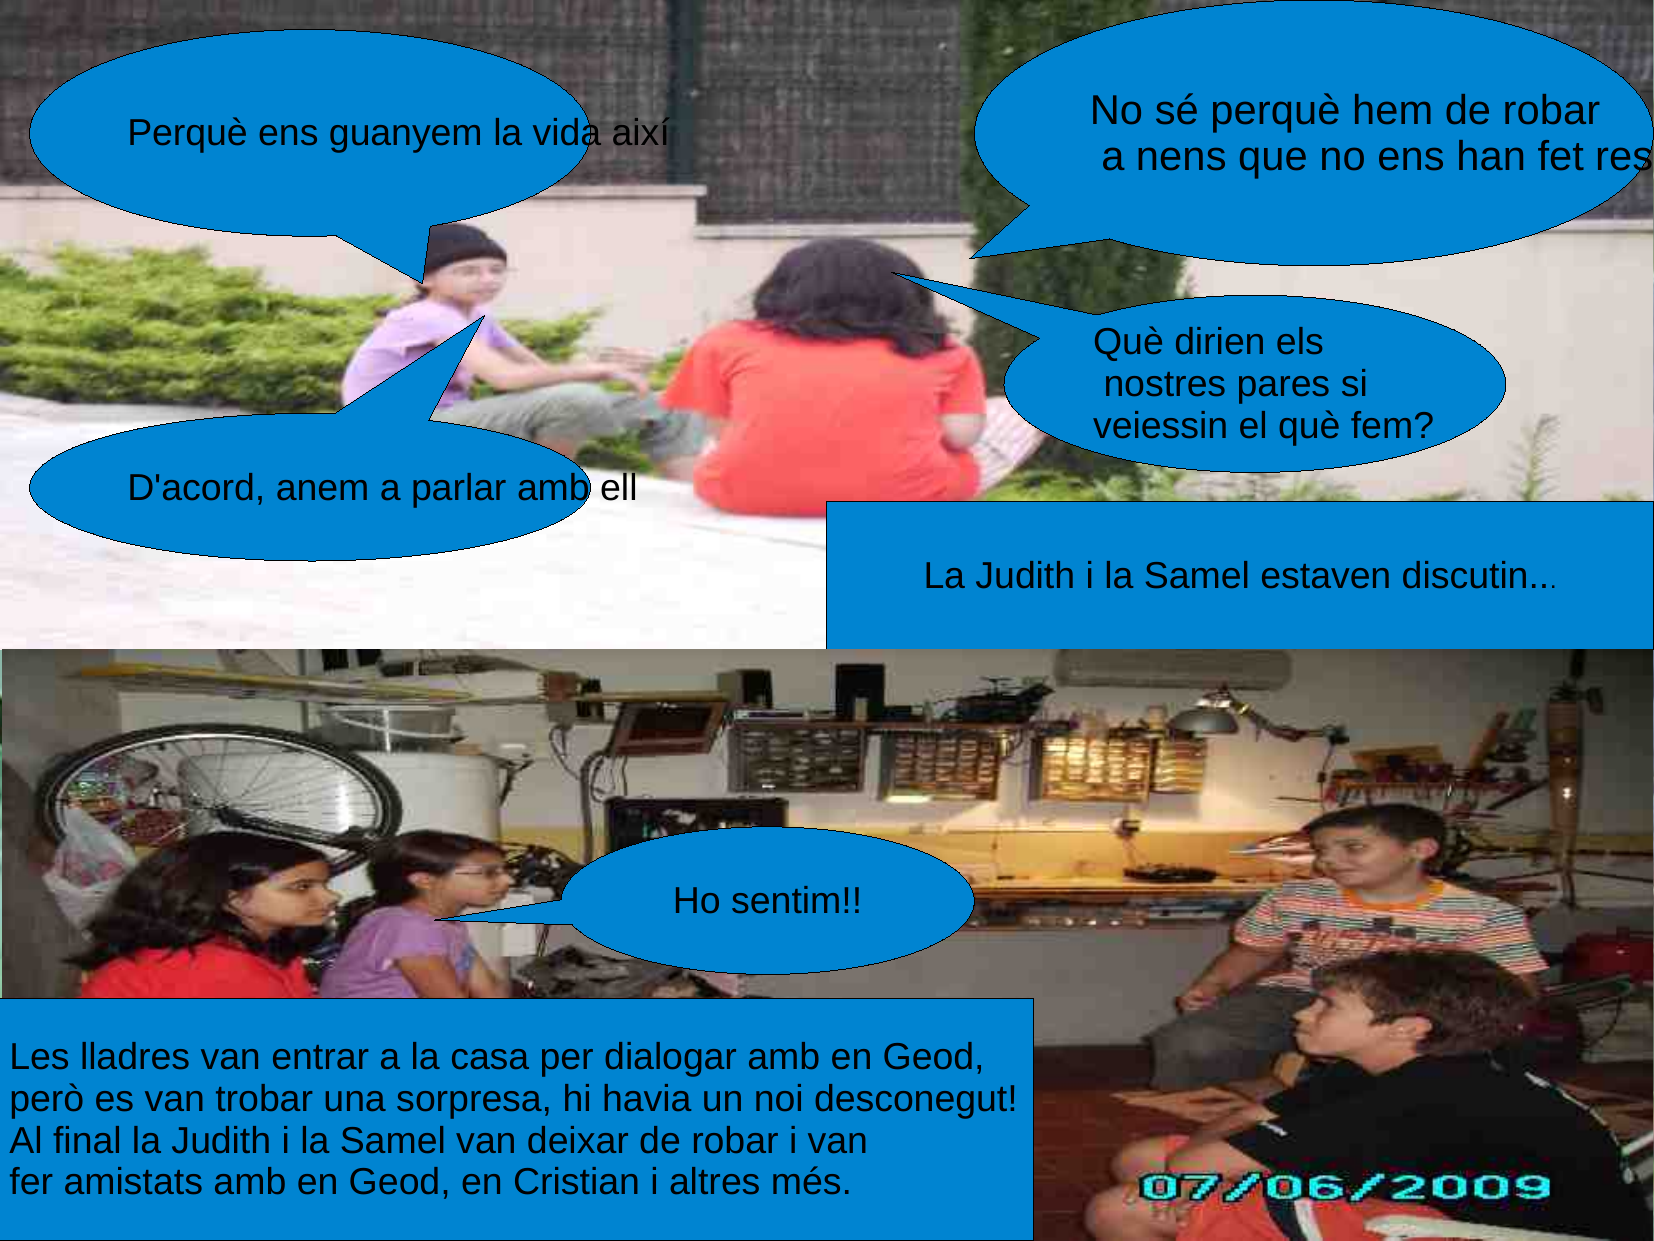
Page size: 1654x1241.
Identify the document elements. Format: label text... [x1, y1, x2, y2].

text_box D'acord, anem a parlar amb ell [29, 315, 591, 562]
text_box Perquè ens guanyem la vida així [29, 29, 591, 284]
text_box No sé perquè hem de robar a nens que no ens han fet res??!! [969, 0, 1654, 266]
picture [1355, 0, 1654, 126]
text_box La Judith i la Samel estaven discutin... [826, 501, 1654, 649]
picture [0, 0, 1654, 1241]
text_box Ho sentim!! [434, 826, 975, 975]
text_box Què dirien els nostres pares si veiessin el què fem? [891, 272, 1506, 473]
text_box Les lladres van entrar a la casa per dialogar amb en Geod, però es van trobar una sorpresa, hi havia un noi desconegut! Al final la Judith i la Samel van deixar de robar i van fer amistats amb en Geod, en Cristian i altres més. [0, 998, 1034, 1241]
